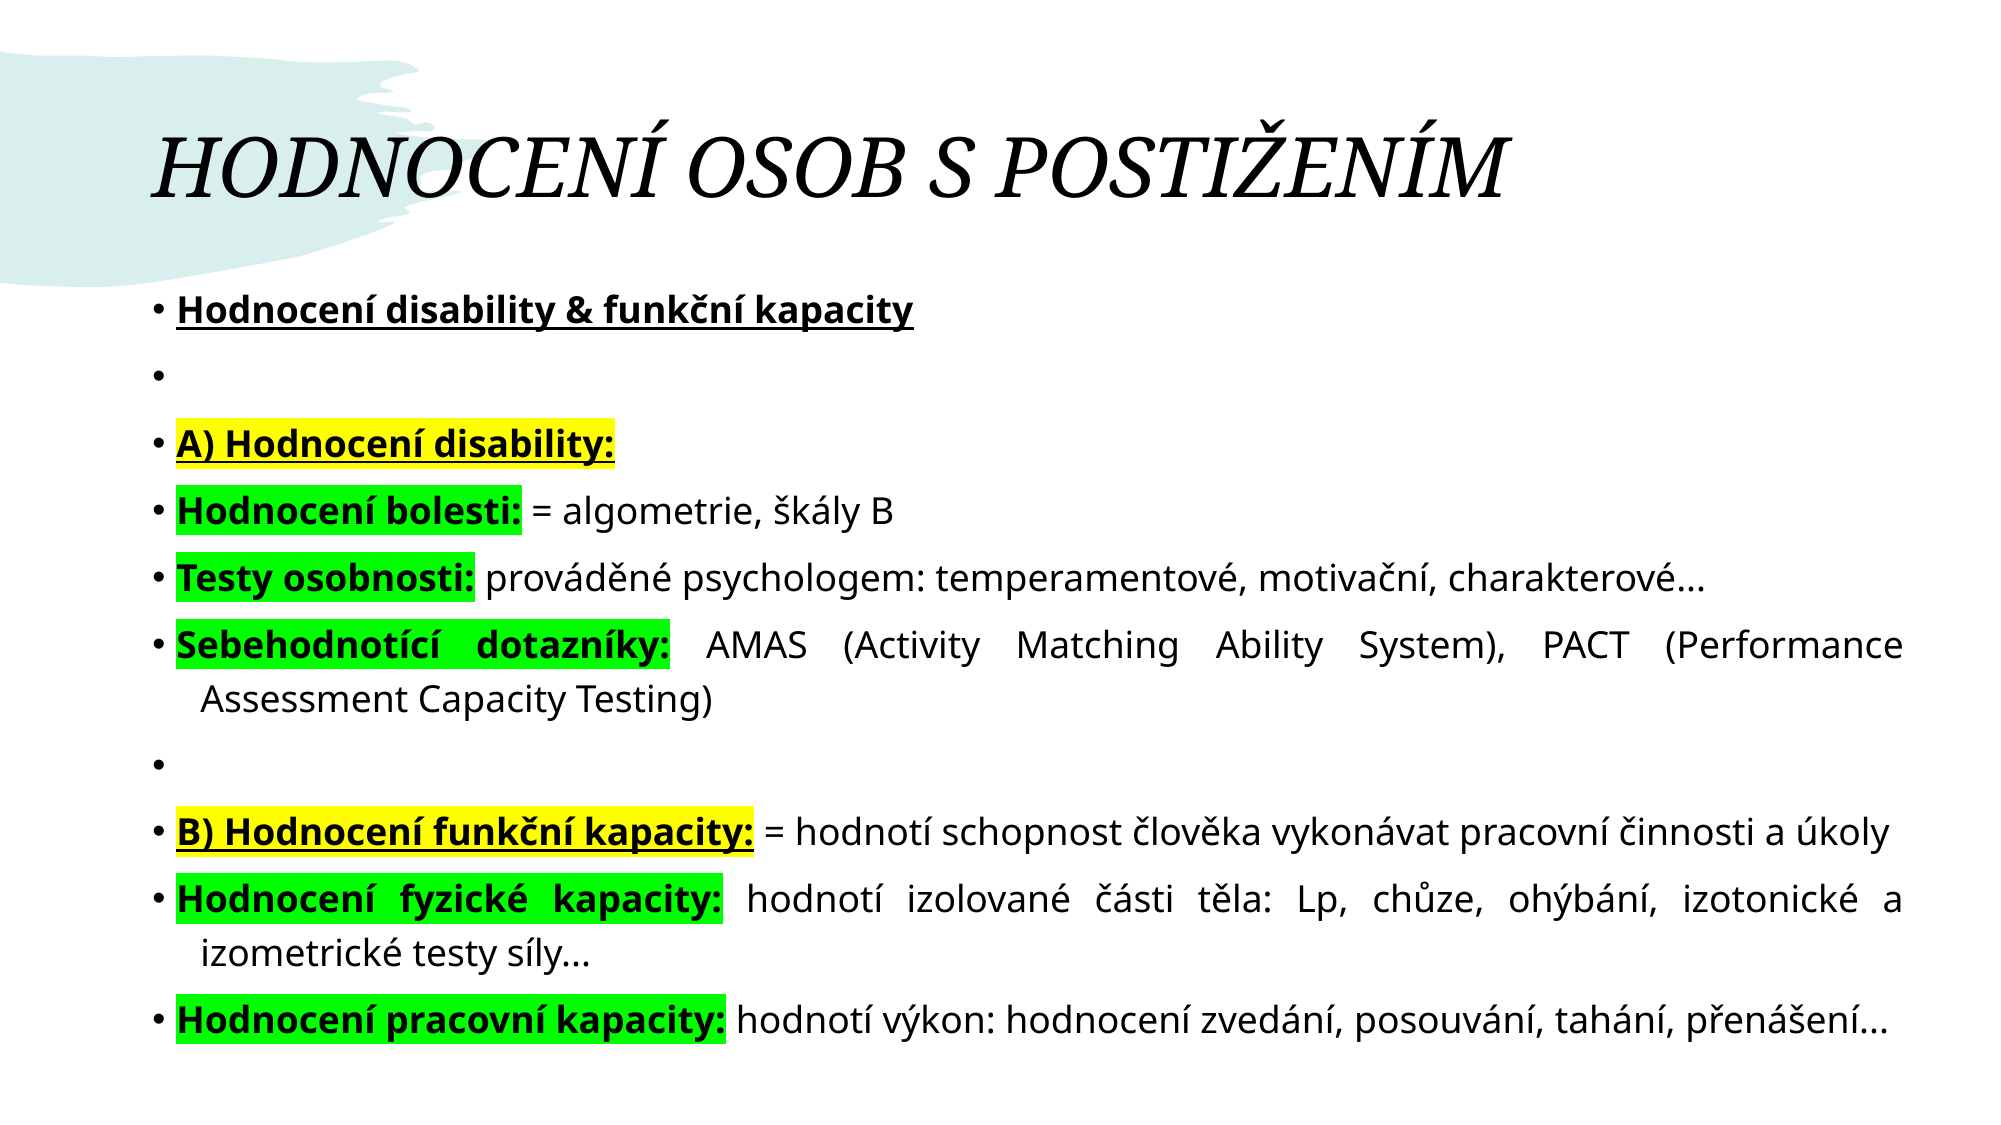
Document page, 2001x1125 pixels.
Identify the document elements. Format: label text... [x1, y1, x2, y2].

title HODNOCENÍ OSOB S POSTIŽENÍM [137, 59, 1963, 281]
list Hodnocení disability & funkční kapacity A) Hodnocení disability: Hodnocení bolesti: = algometrie, škály B Testy osobnosti: prováděné psychologem: temperamentové, motivační, charakterové... Sebehodnotící dotazníky: AMAS (Activity Matching Ability System), PACT (Performance Assessment Capacity Testing) B) Hodnocení funkční kapacity: = hodnotí schopnost člověka vykonávat pracovní činnosti a úkoly Hodnocení fyzické kapacity: hodnotí izolované části těla: Lp, chůze, ohýbání, izotonické a izometrické testy síly... Hodnocení pracovní kapacity: hodnotí výkon: hodnocení zvedání, posouvání, tahání, přenášení... [137, 270, 1921, 1084]
